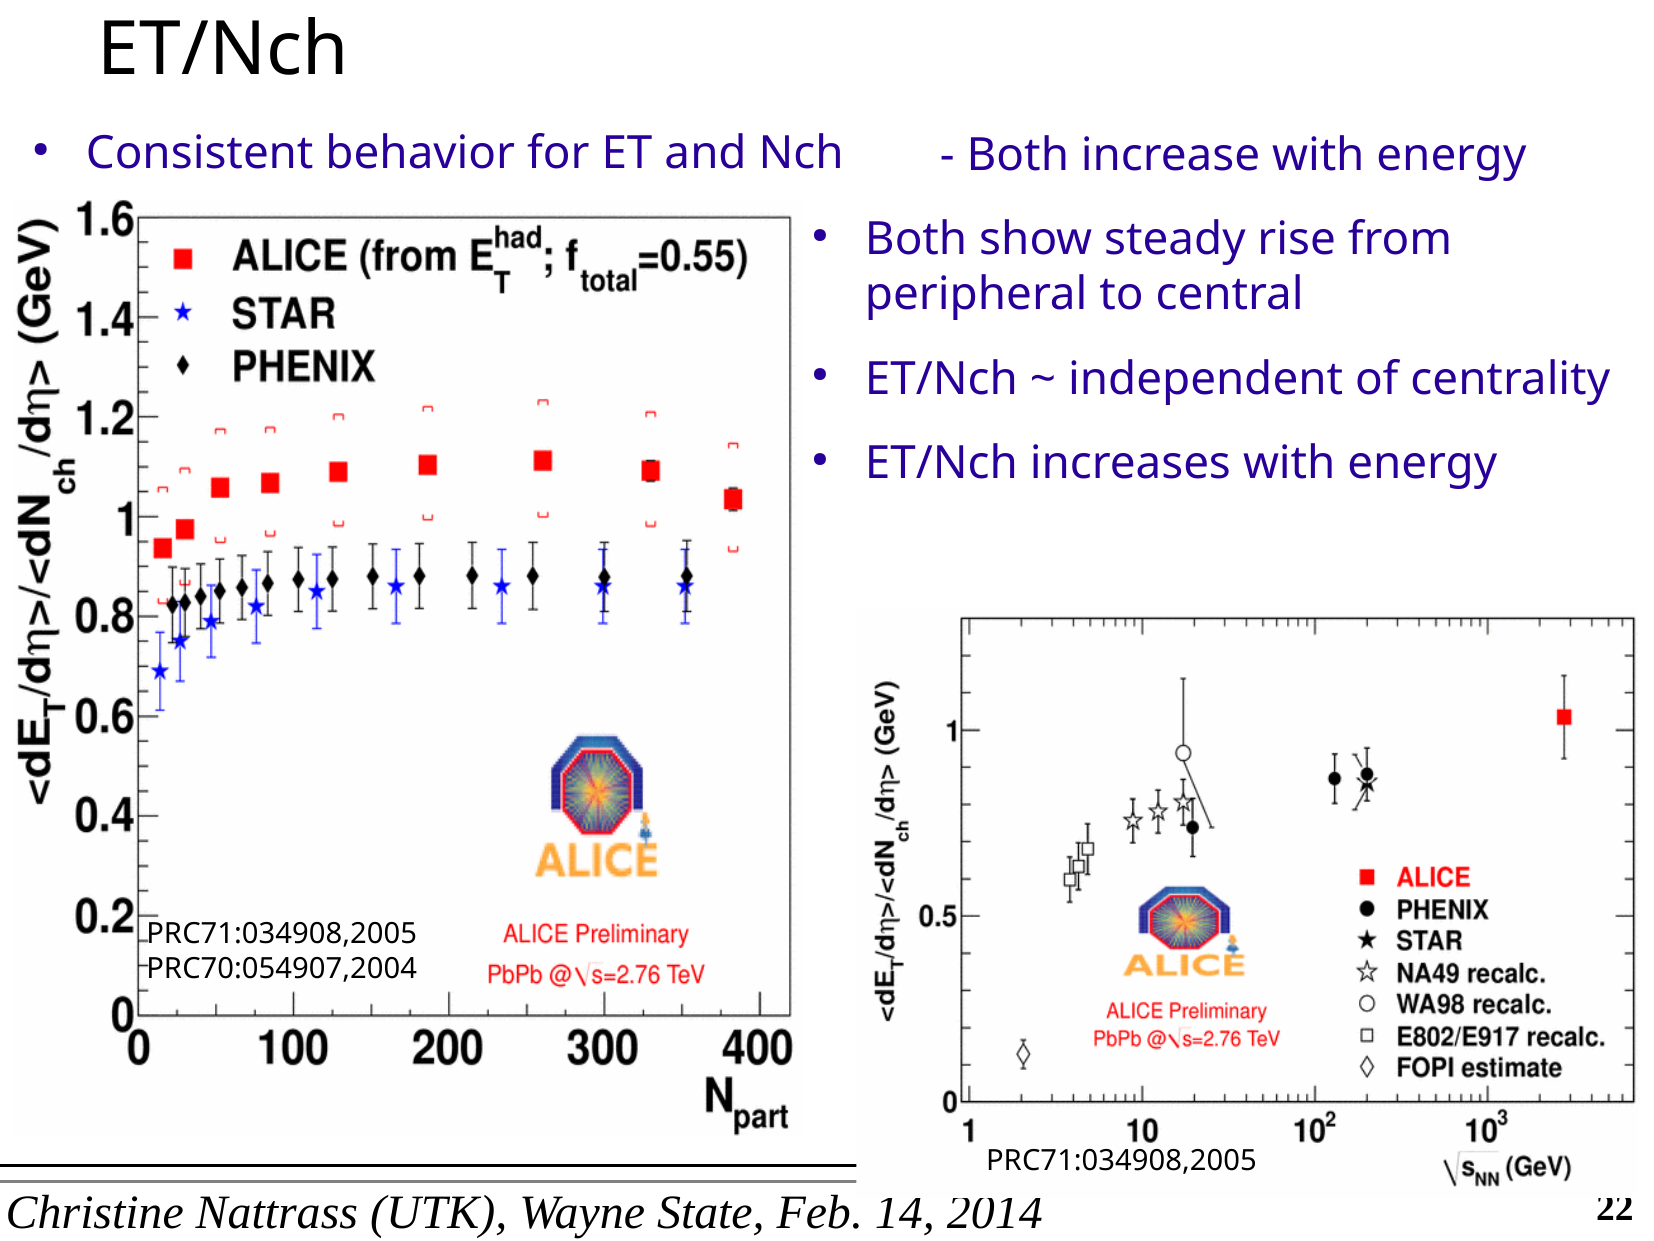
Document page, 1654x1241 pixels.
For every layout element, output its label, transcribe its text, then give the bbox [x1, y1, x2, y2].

text_box PRC71:034908,2005 PRC70:054907,2004 [132, 907, 522, 992]
list Consistent behavior for ET and Nch [0, 115, 1654, 208]
picture [856, 626, 1638, 1198]
text_box PRC71:034908,2005 [972, 1134, 1383, 1184]
list - Both increase with energy Both show steady rise from peripheral to central ET/Nch ~ independent of centrality ET/Nch increases with energy [779, 117, 1654, 626]
picture [13, 199, 802, 1137]
title ET/Nch [82, 0, 1571, 115]
